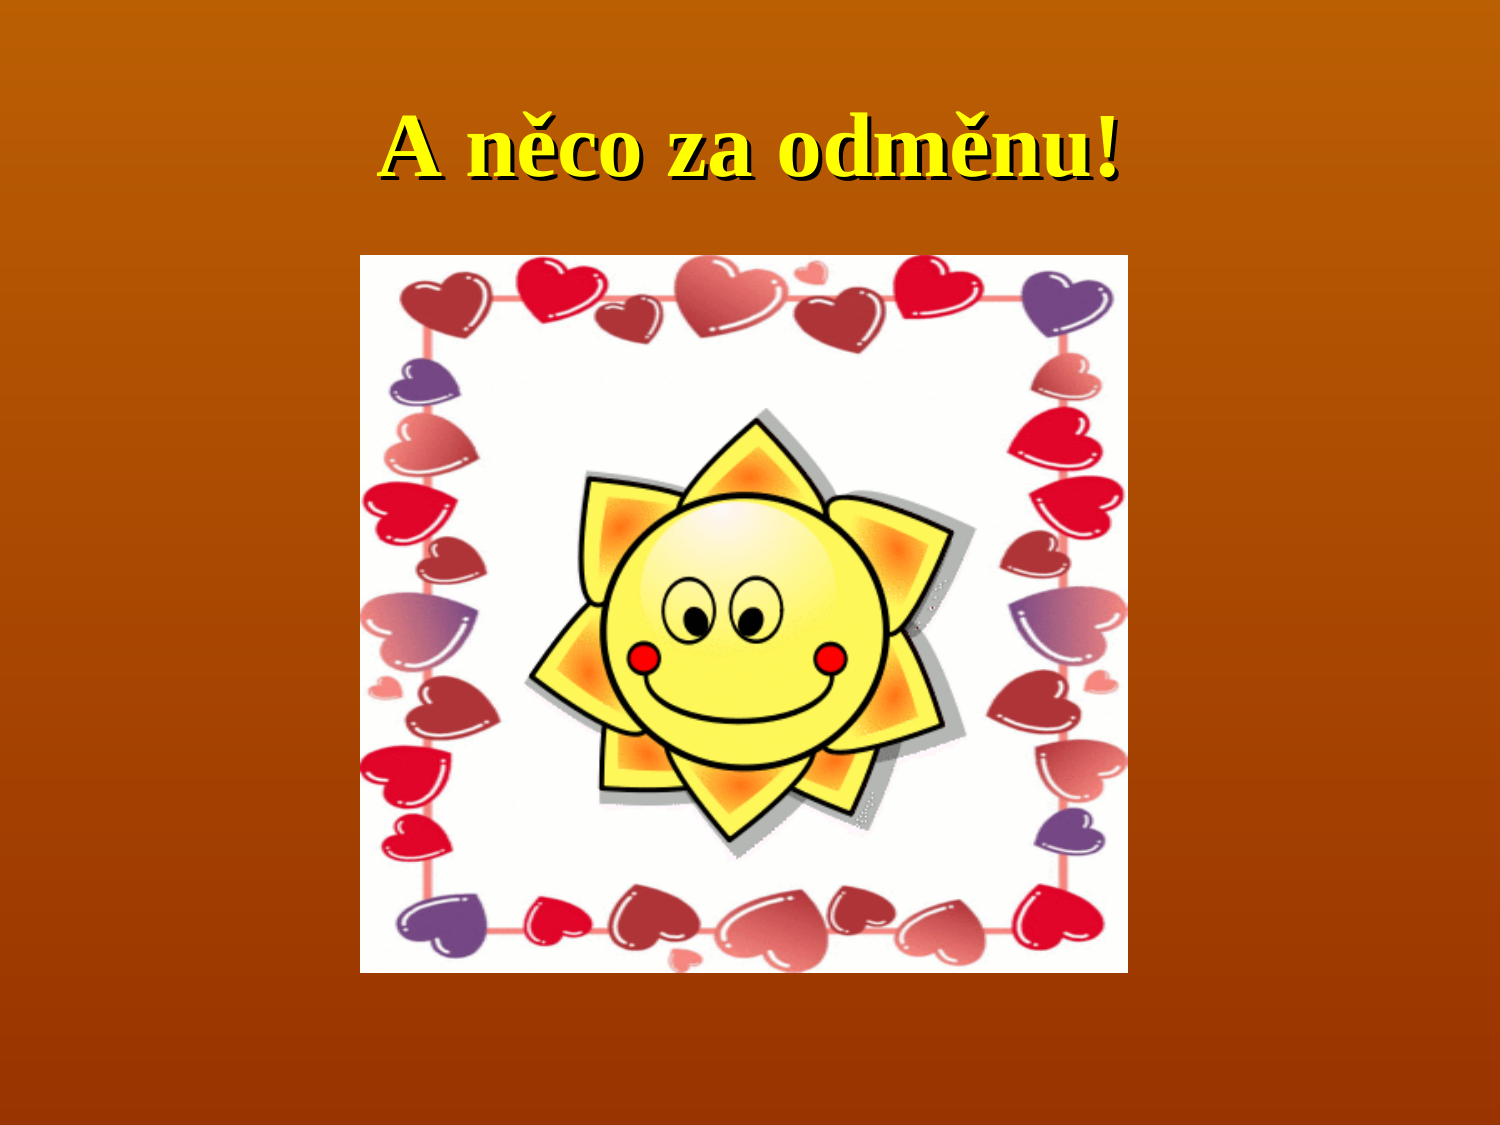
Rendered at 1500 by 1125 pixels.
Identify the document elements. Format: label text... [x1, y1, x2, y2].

title A něco za odměnu! [75, 45, 1426, 234]
picture [360, 255, 1128, 973]
